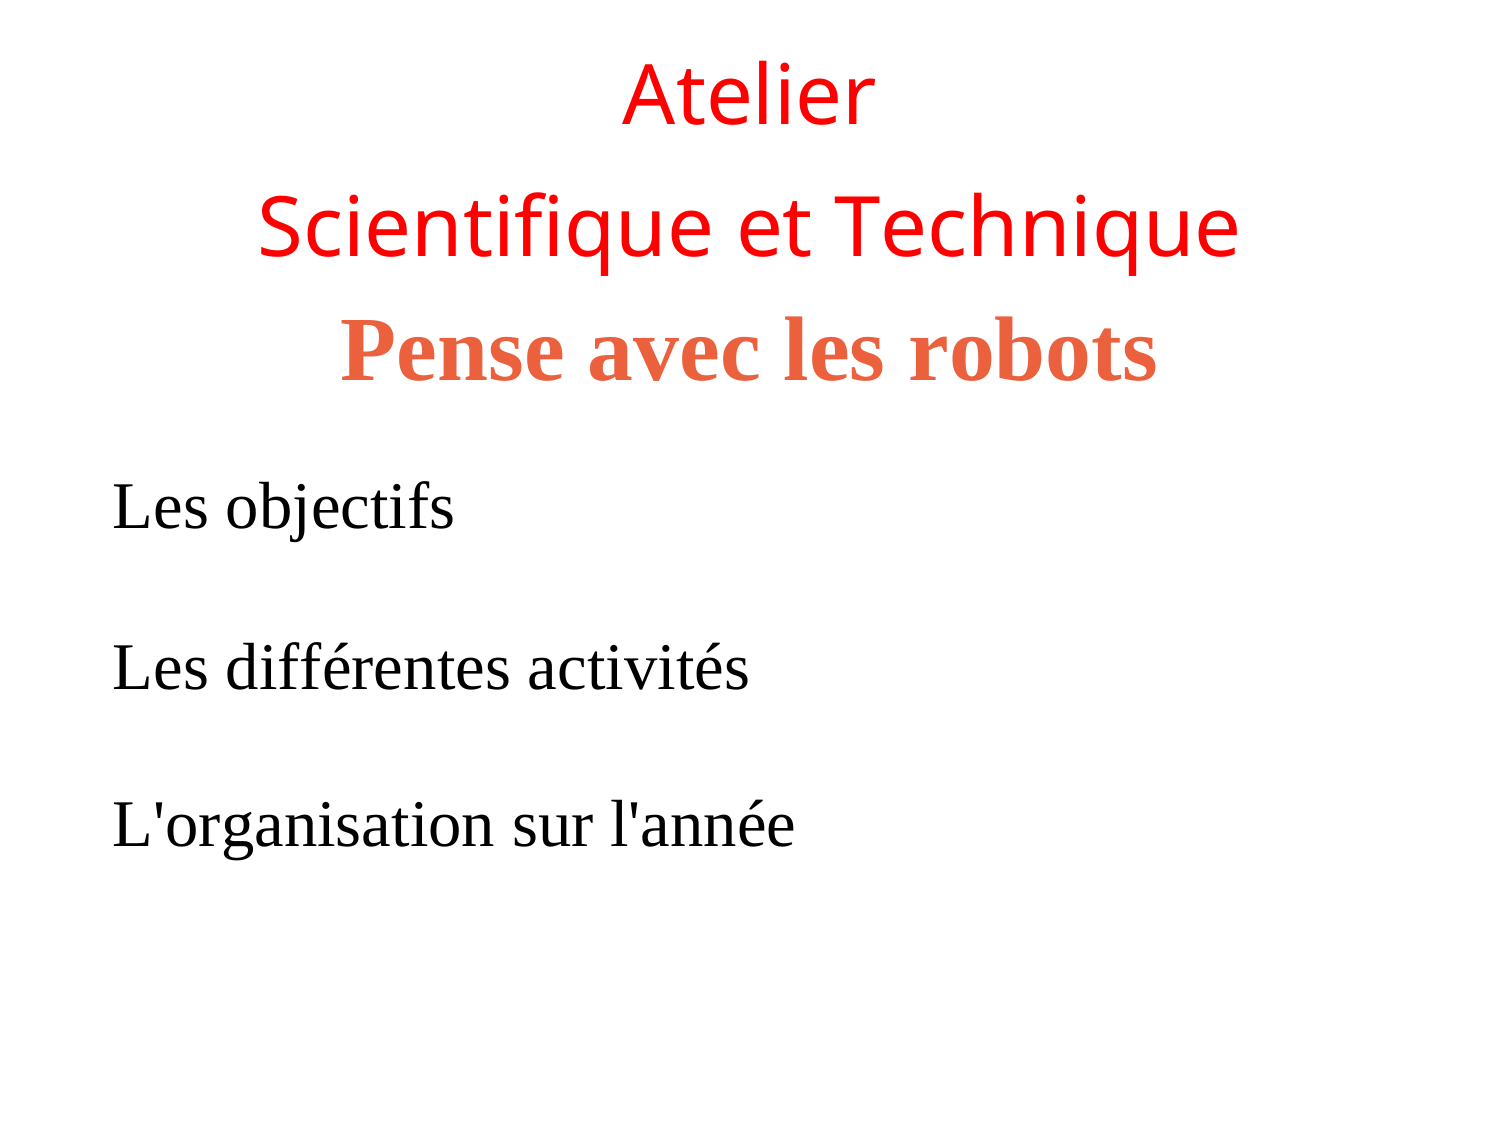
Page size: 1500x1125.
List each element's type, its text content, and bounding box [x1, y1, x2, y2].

list Les objectifs Les différentes activités L'organisation sur l'année [112, 472, 1388, 886]
title Atelier Scientifique et Technique Pense avec les robots [112, 22, 1388, 394]
